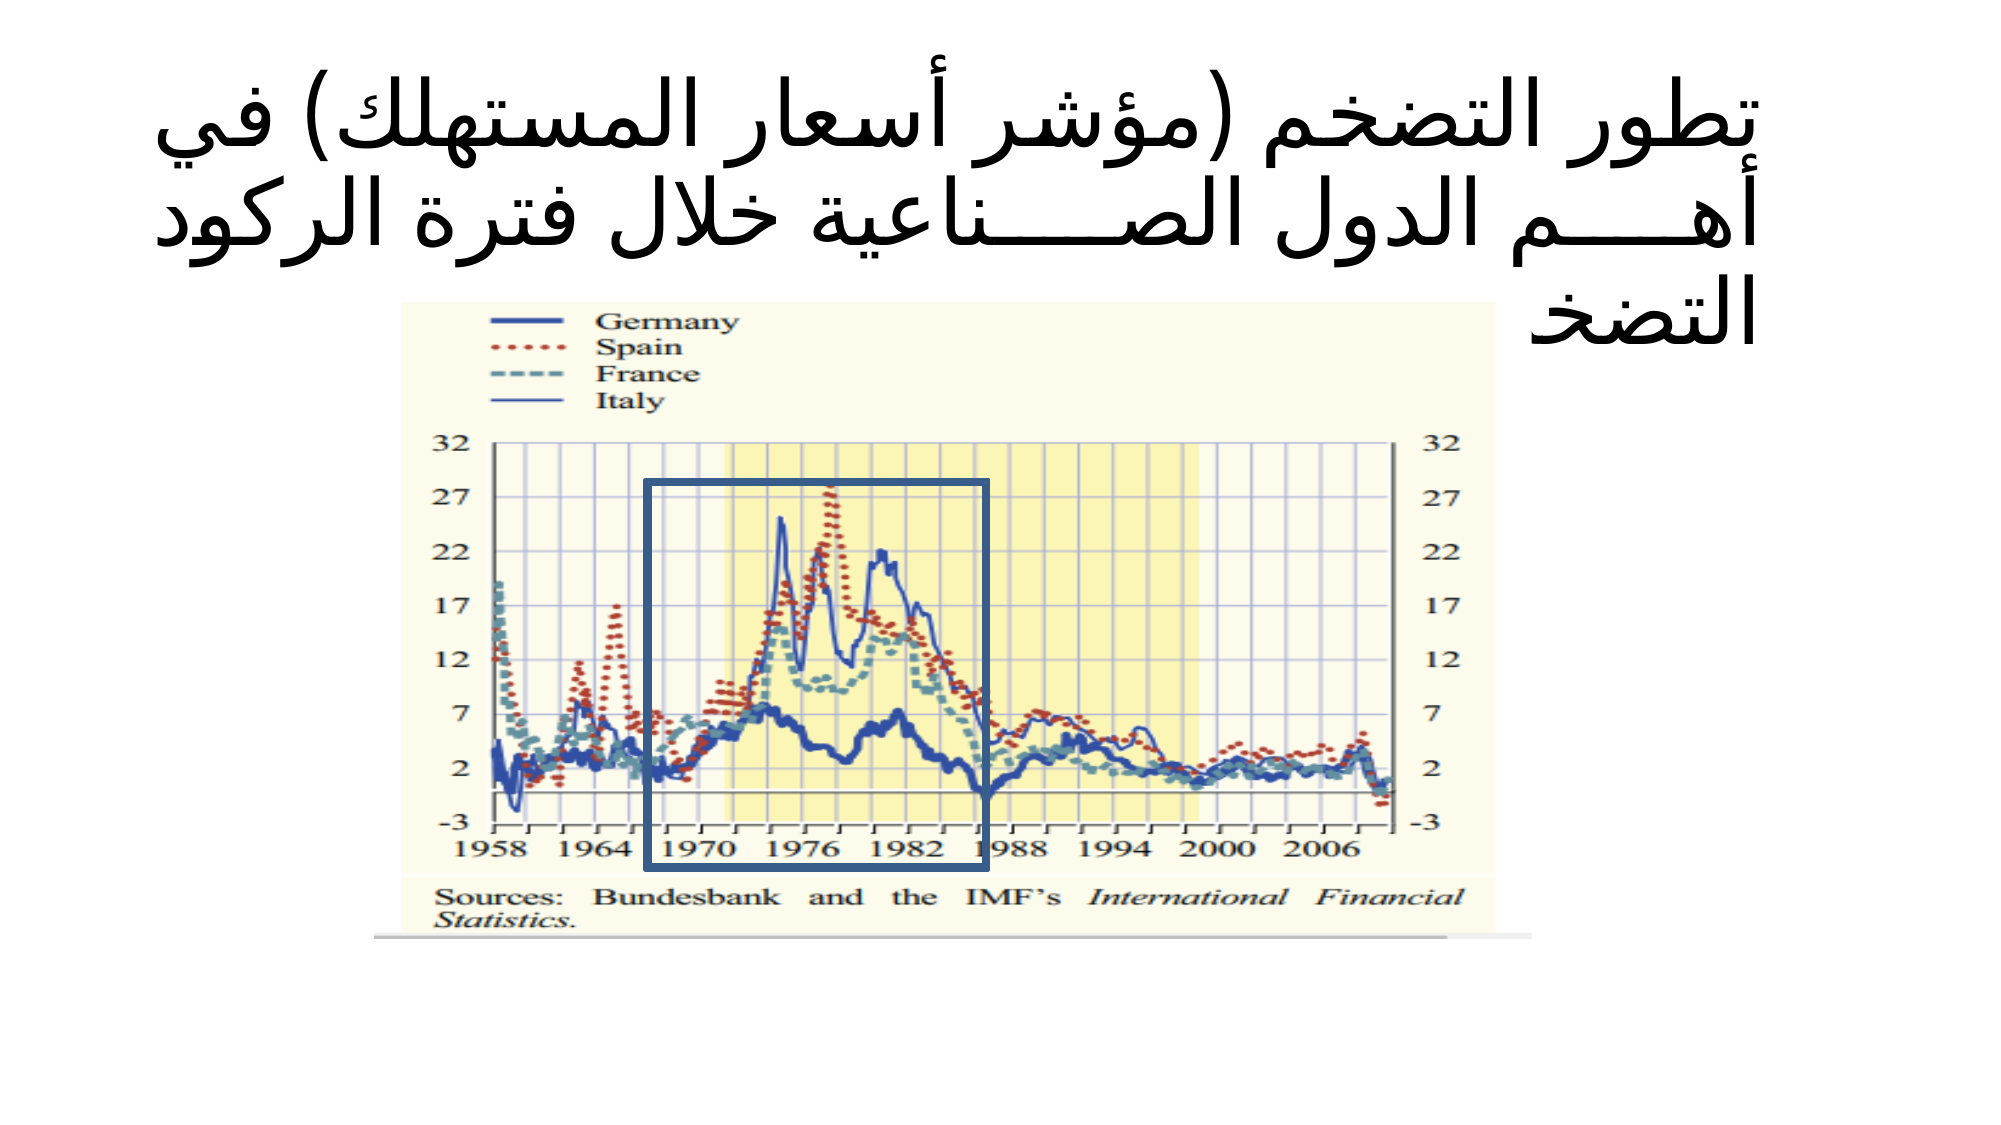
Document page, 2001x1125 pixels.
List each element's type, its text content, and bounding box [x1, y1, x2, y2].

text_box [645, 479, 989, 870]
picture [373, 302, 1532, 939]
title تطور التضخم (مؤشر أسعار المستهلك) في أهم الدول الصناعية خلال فترة الركود التضخمي [137, 59, 1863, 278]
